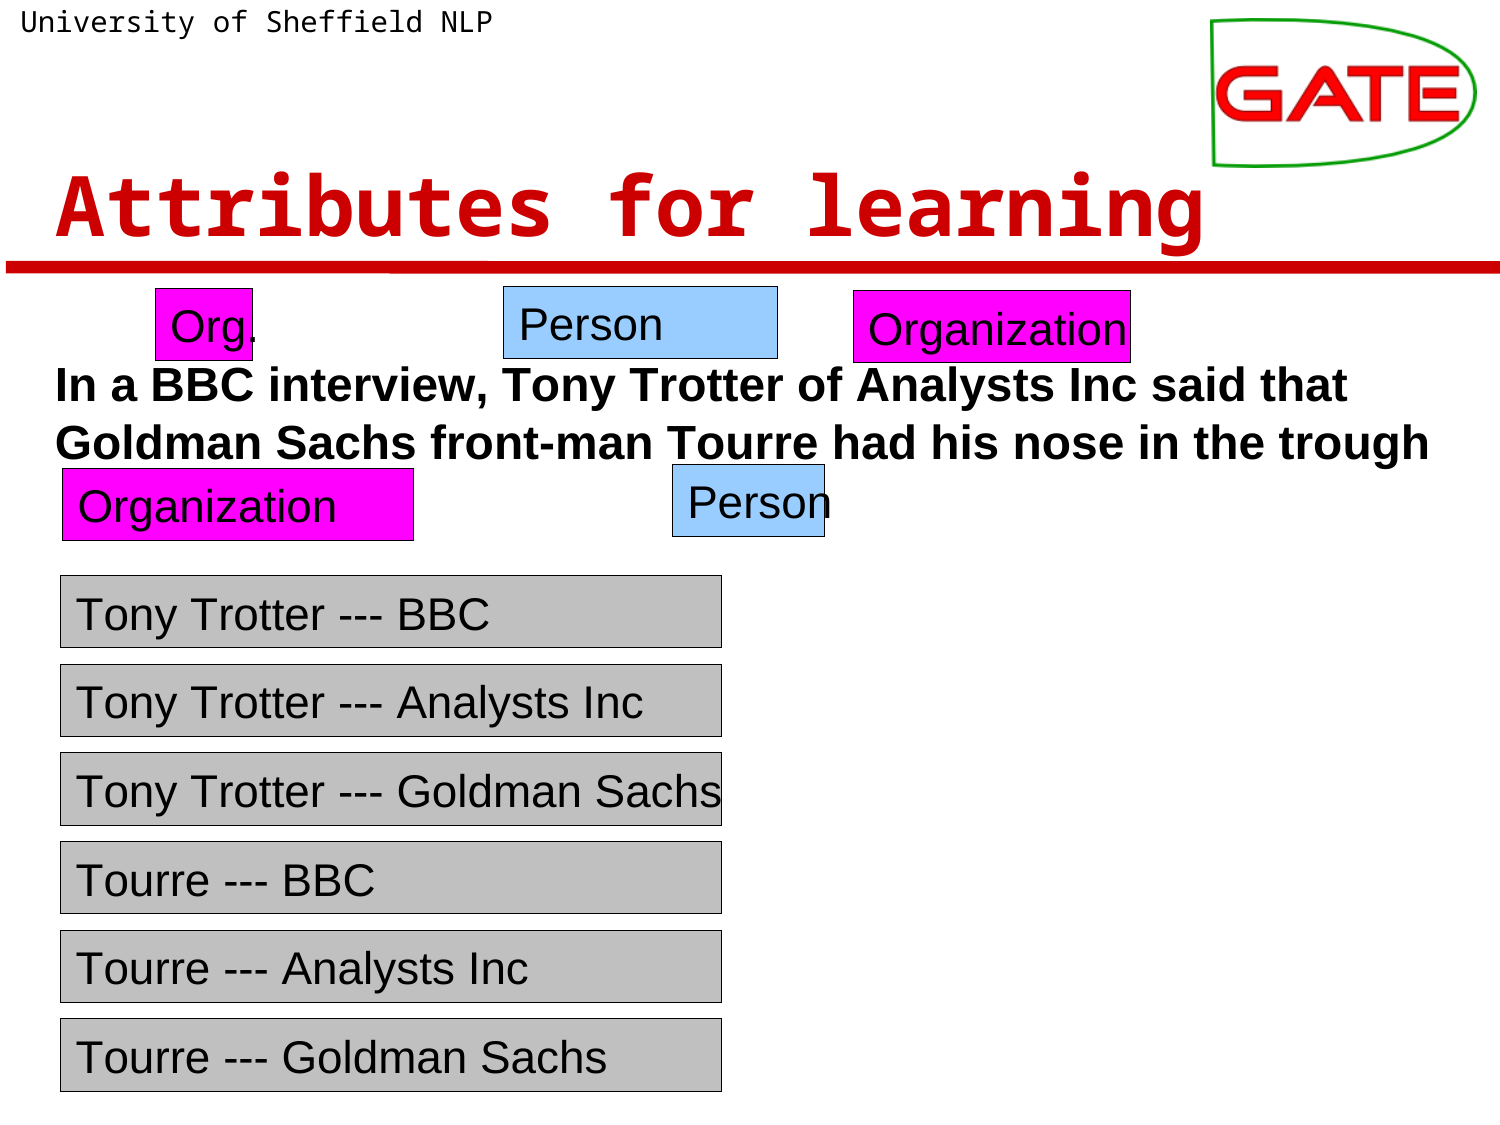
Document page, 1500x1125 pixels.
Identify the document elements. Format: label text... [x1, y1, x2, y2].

title Attributes for learning [41, 30, 1391, 262]
text_box Tourre --- BBC [60, 841, 722, 914]
text_box Tony Trotter --- BBC [60, 575, 722, 648]
text_box Person [672, 477, 825, 537]
picture [1210, 18, 1477, 168]
text_box Organization [853, 290, 1131, 346]
text_box Org. [226, 320, 238, 339]
text_box Tourre --- Goldman Sachs [60, 1018, 722, 1092]
text_box Tony Trotter --- Analysts Inc [60, 664, 722, 737]
text_box Tony Trotter --- Goldman Sachs [60, 752, 722, 826]
text_box Person [503, 286, 778, 346]
text_box Tourre --- Analysts Inc [60, 930, 722, 1003]
text_box Org. [155, 288, 253, 346]
text_box Organization [62, 477, 414, 541]
text_box In a BBC interview, Tony Trotter of Analysts Inc said that Goldman Sachs front-man Tourre had his nose in the trough [40, 346, 1477, 477]
